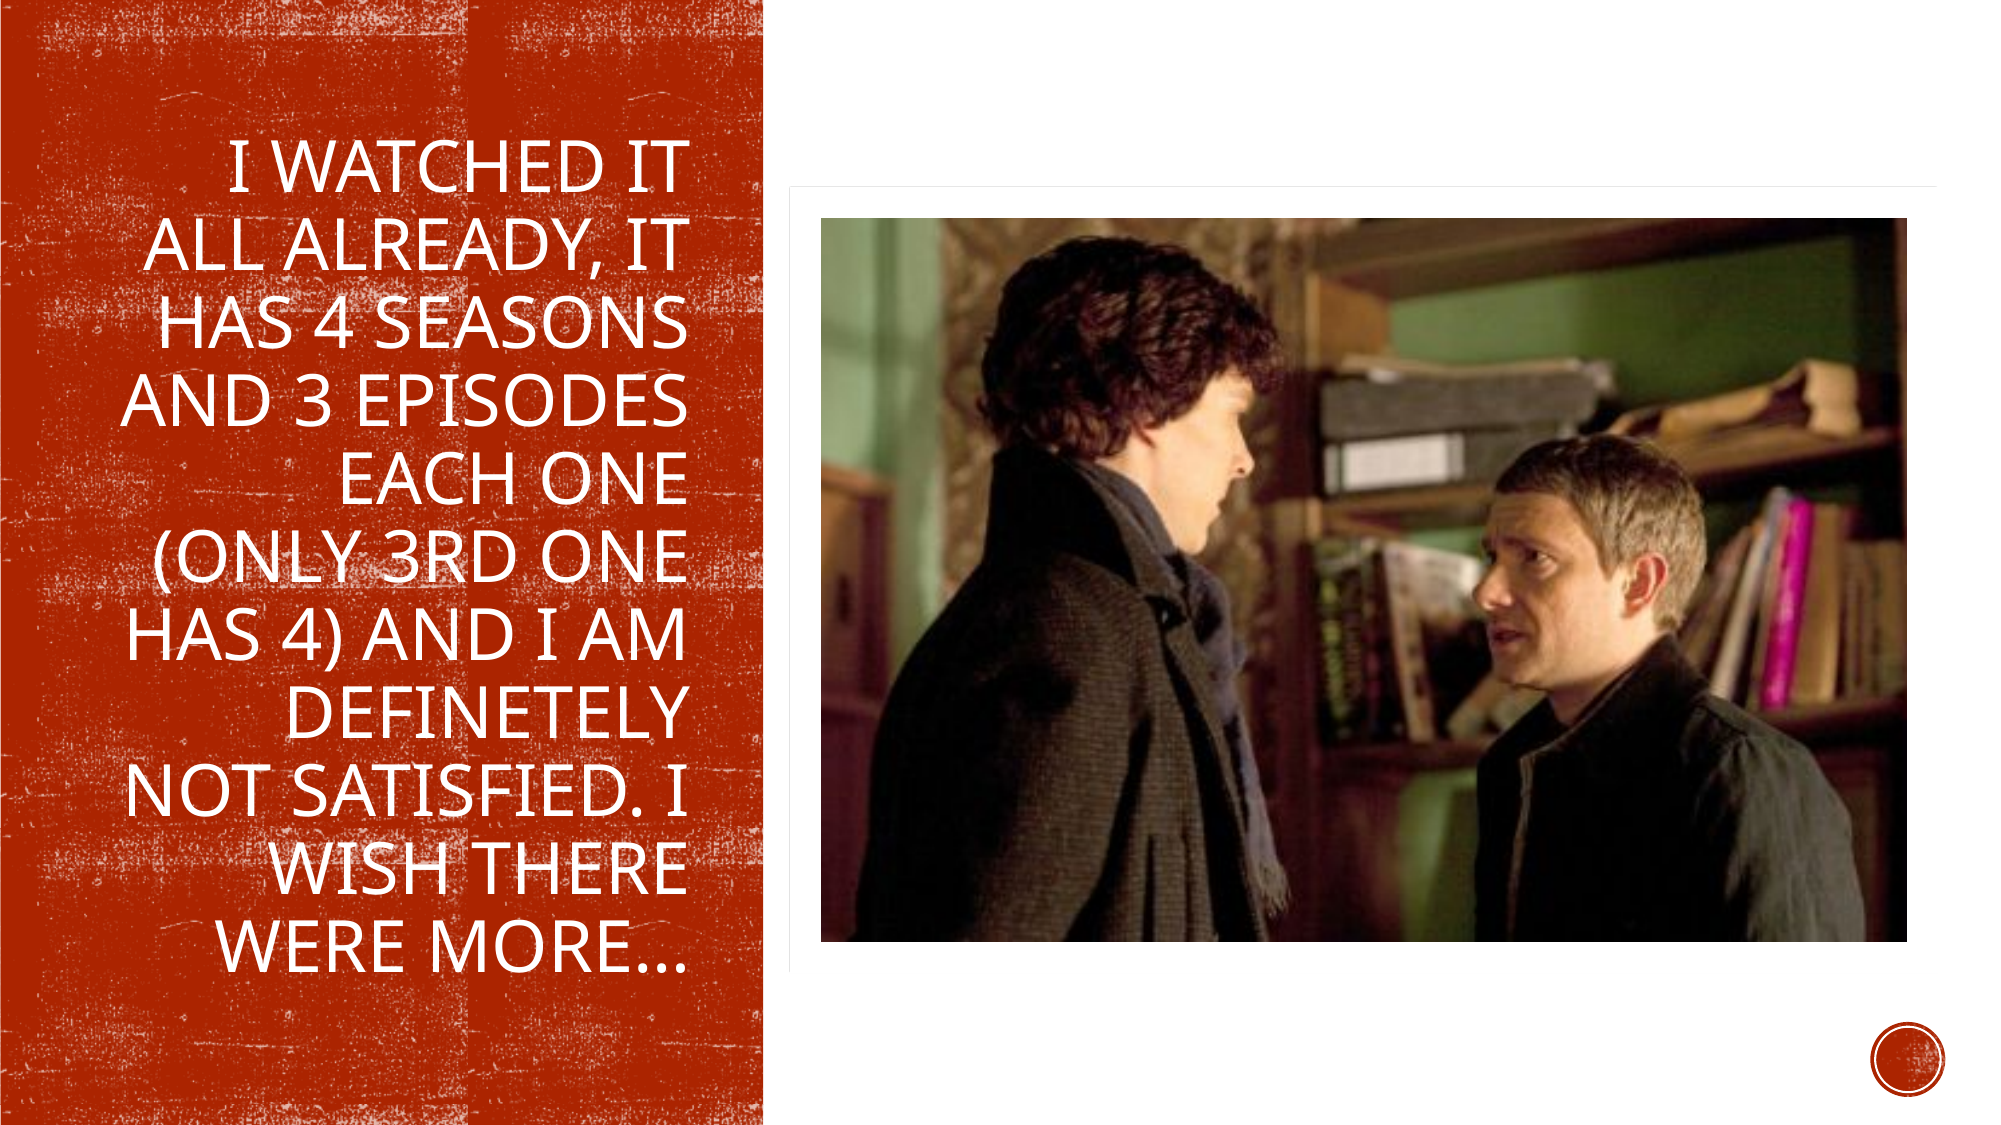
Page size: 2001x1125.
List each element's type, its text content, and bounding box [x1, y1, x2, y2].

title I watched it all already, it has 4 seasons and 3 episodes each one (only 3rd one has 4) and I am definetely not satisfied. I wish there were more… [105, 105, 711, 1013]
picture [820, 217, 1908, 943]
text_box [0, 0, 2000, 1125]
